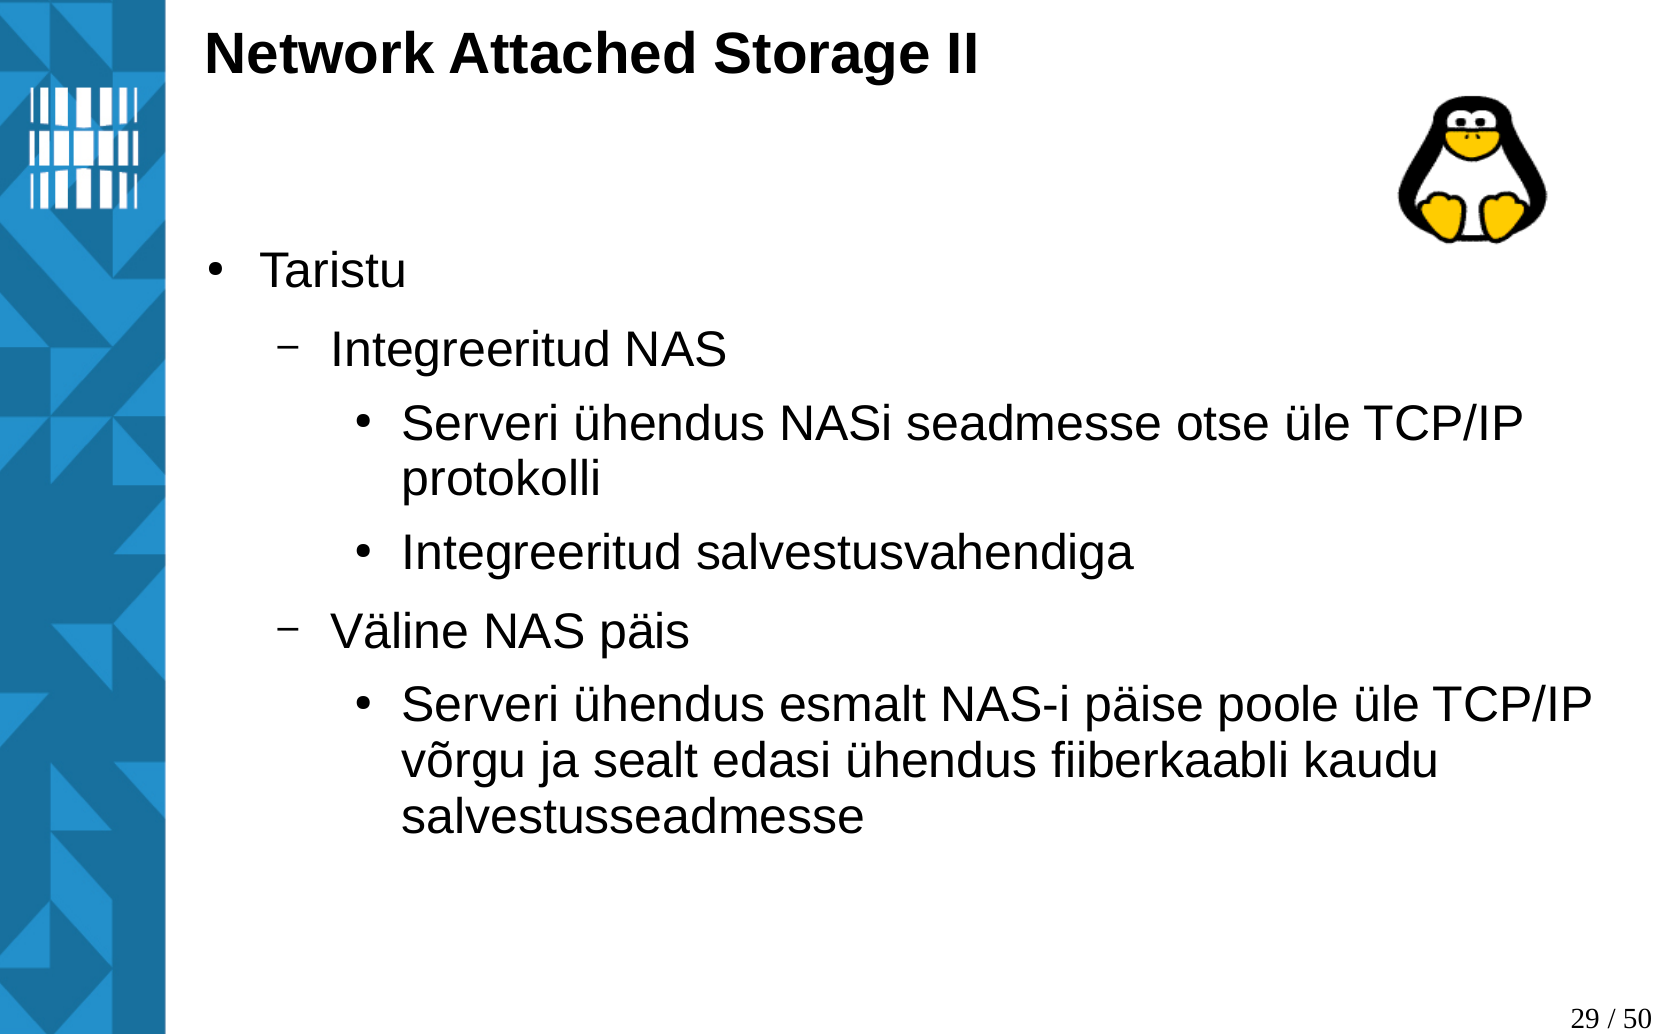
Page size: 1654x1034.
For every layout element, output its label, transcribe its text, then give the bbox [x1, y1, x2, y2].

list Taristu Integreeritud NAS Serveri ühendus NASi seadmesse otse üle TCP/IP protokolli Integreeritud salvestusvahendiga Väline NAS päis Serveri ühendus esmalt NAS-i päise poole üle TCP/IP võrgu ja sealt edasi ühendus fiiberkaabli kaudu salvestusseadmesse [188, 241, 1619, 945]
title Network Attached Storage II [204, 11, 1040, 95]
picture [1346, 52, 1596, 260]
